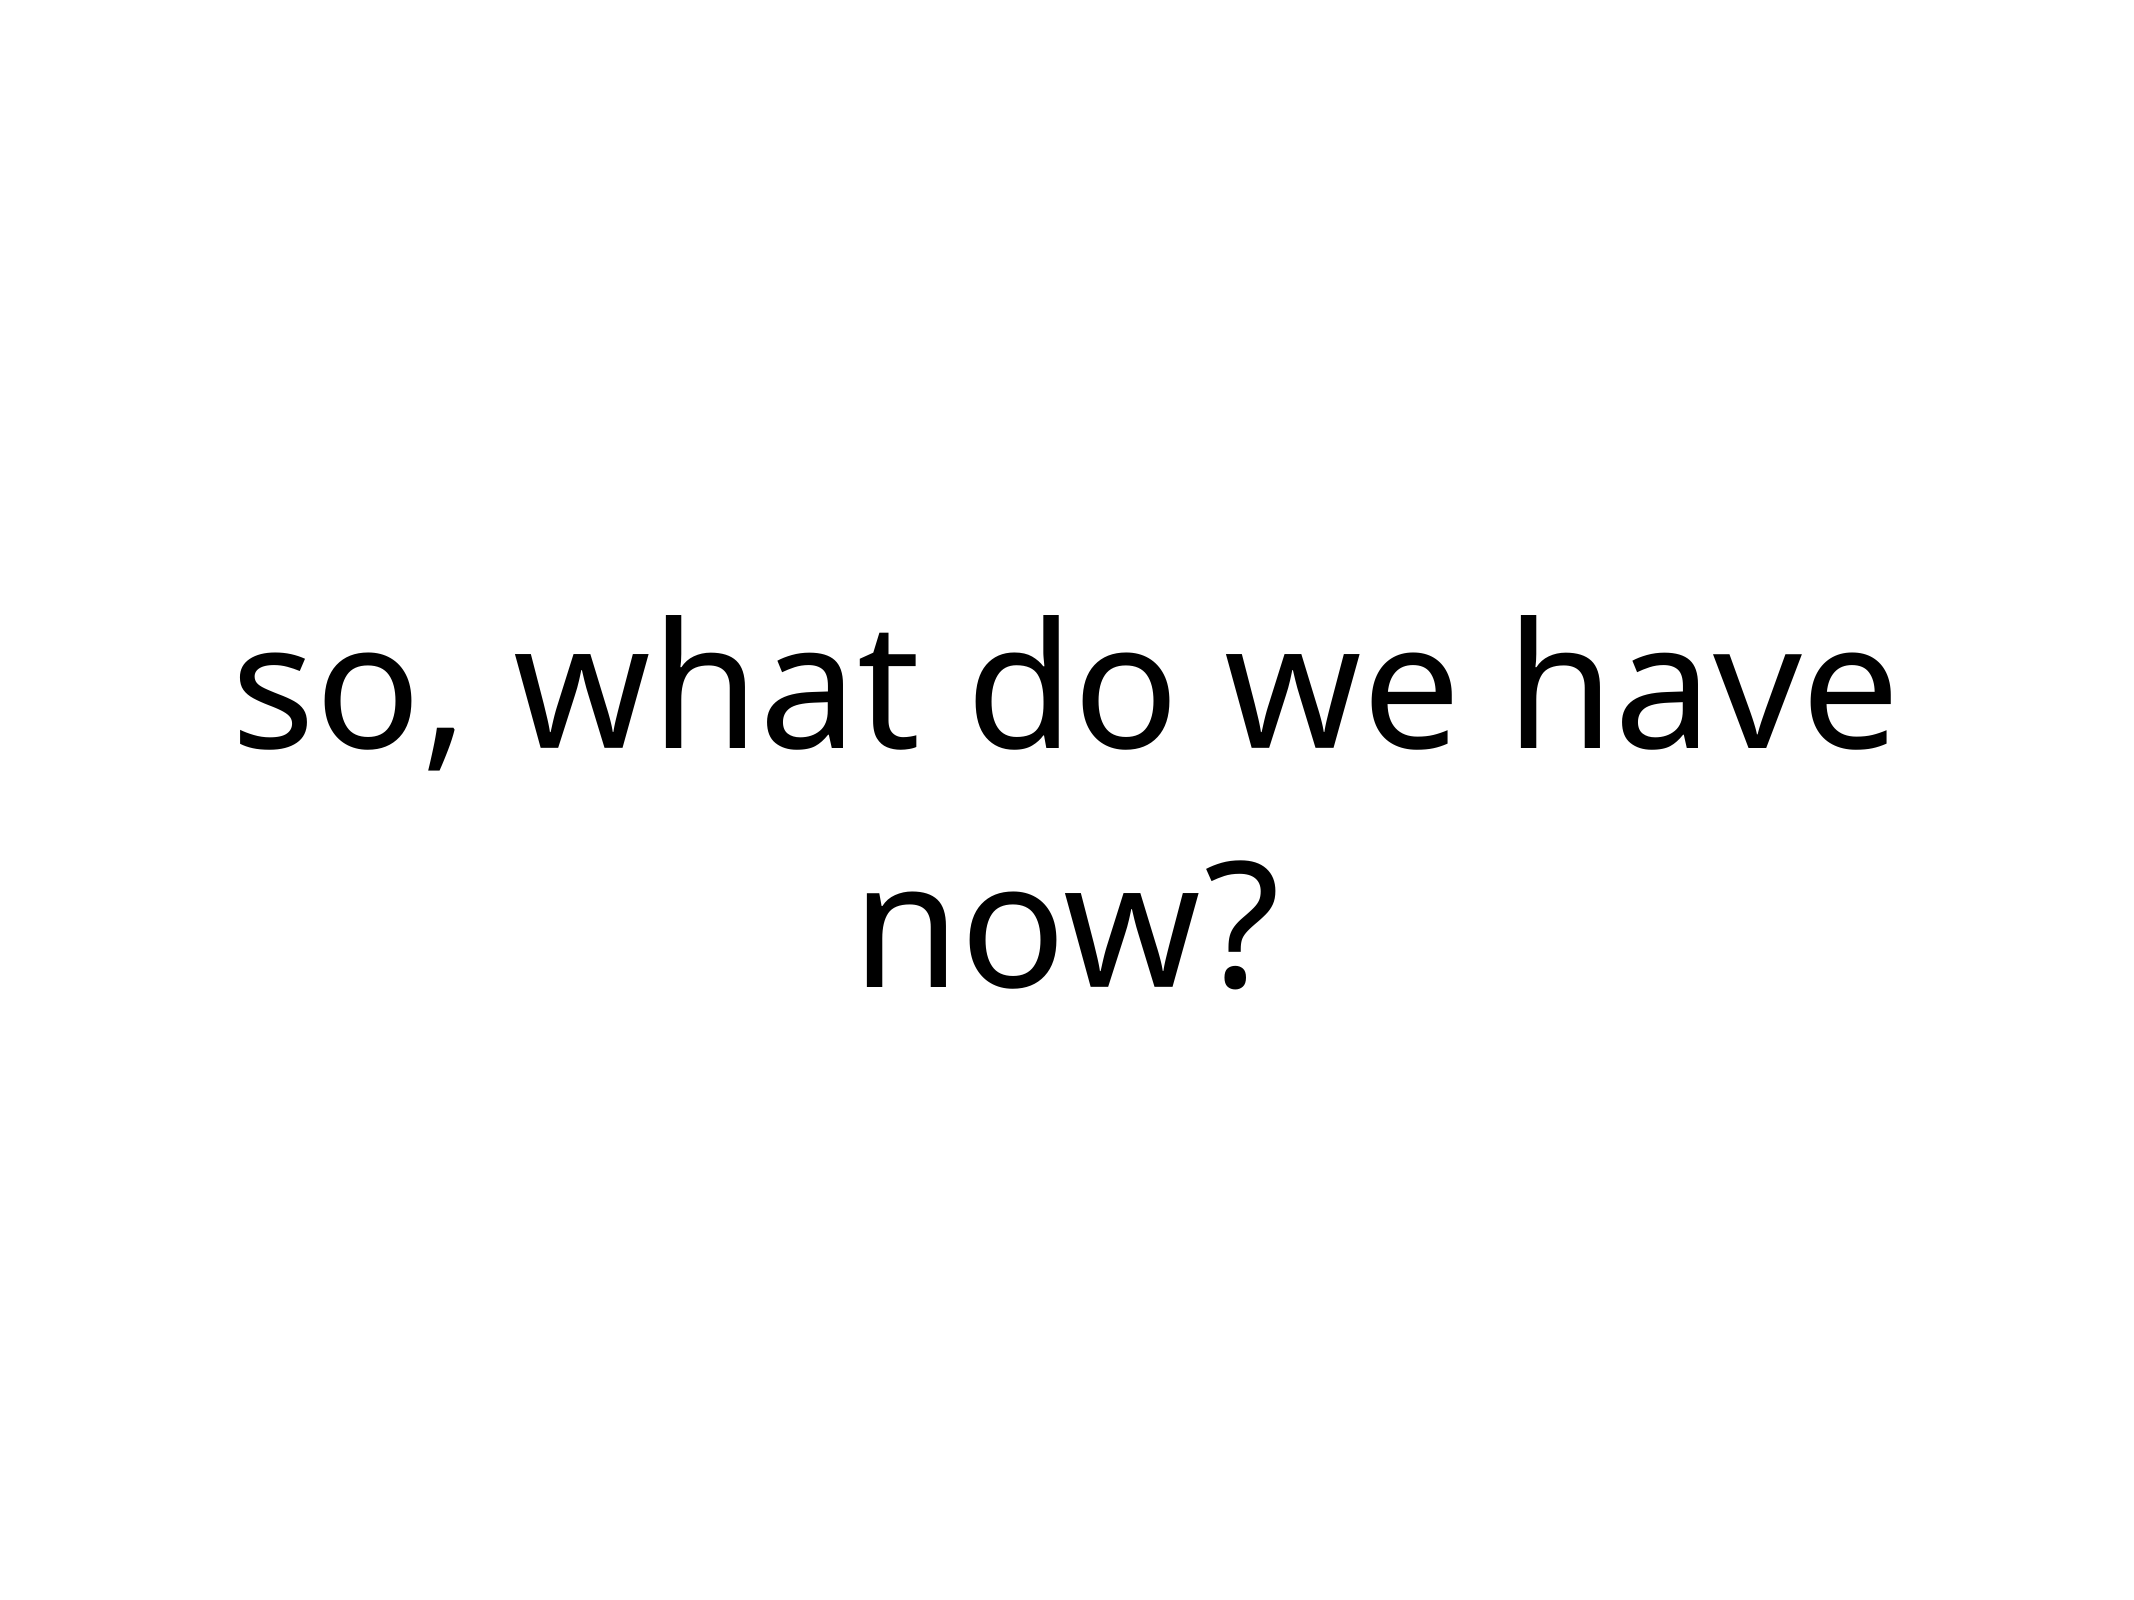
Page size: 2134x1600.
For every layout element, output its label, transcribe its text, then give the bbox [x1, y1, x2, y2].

title so, what do we have now? [208, 487, 1925, 1113]
